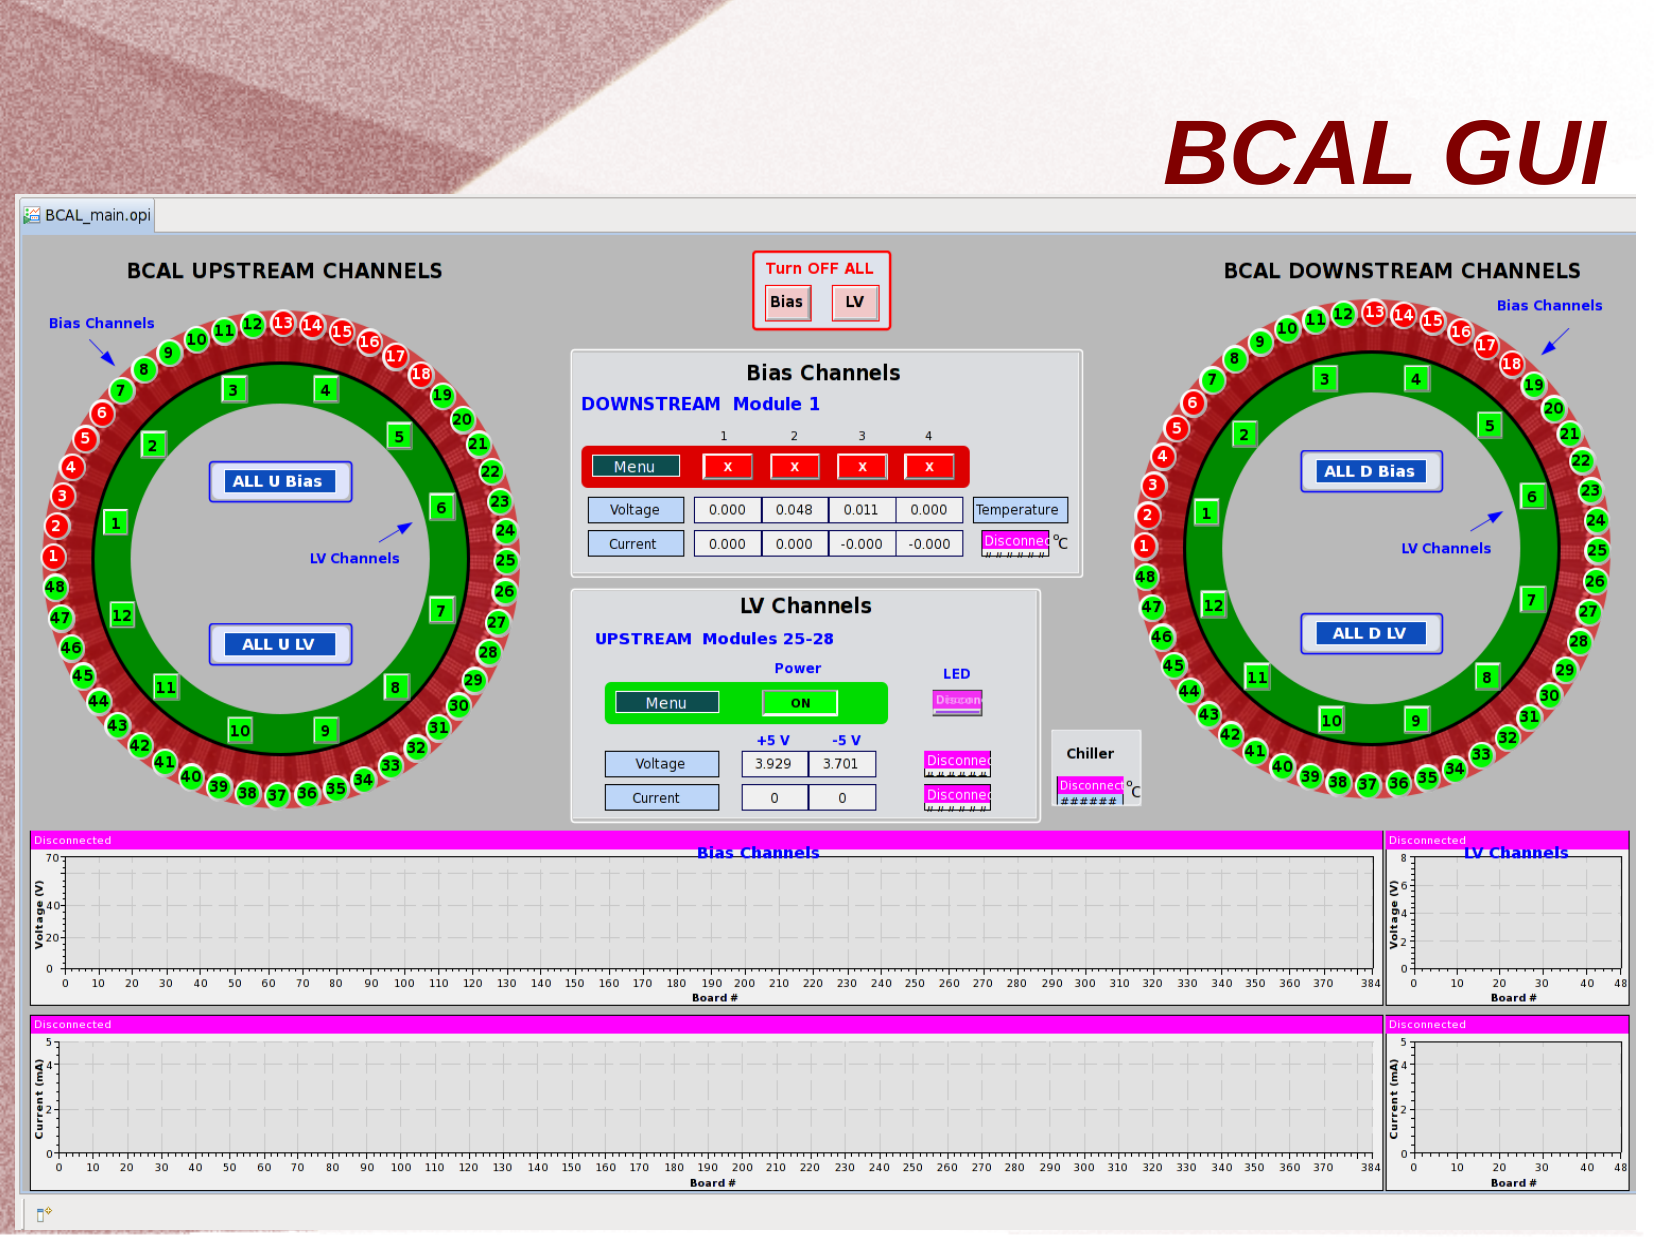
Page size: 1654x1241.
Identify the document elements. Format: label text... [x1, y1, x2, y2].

title BCAL GUI [596, 49, 1607, 194]
picture [0, 0, 1654, 1241]
